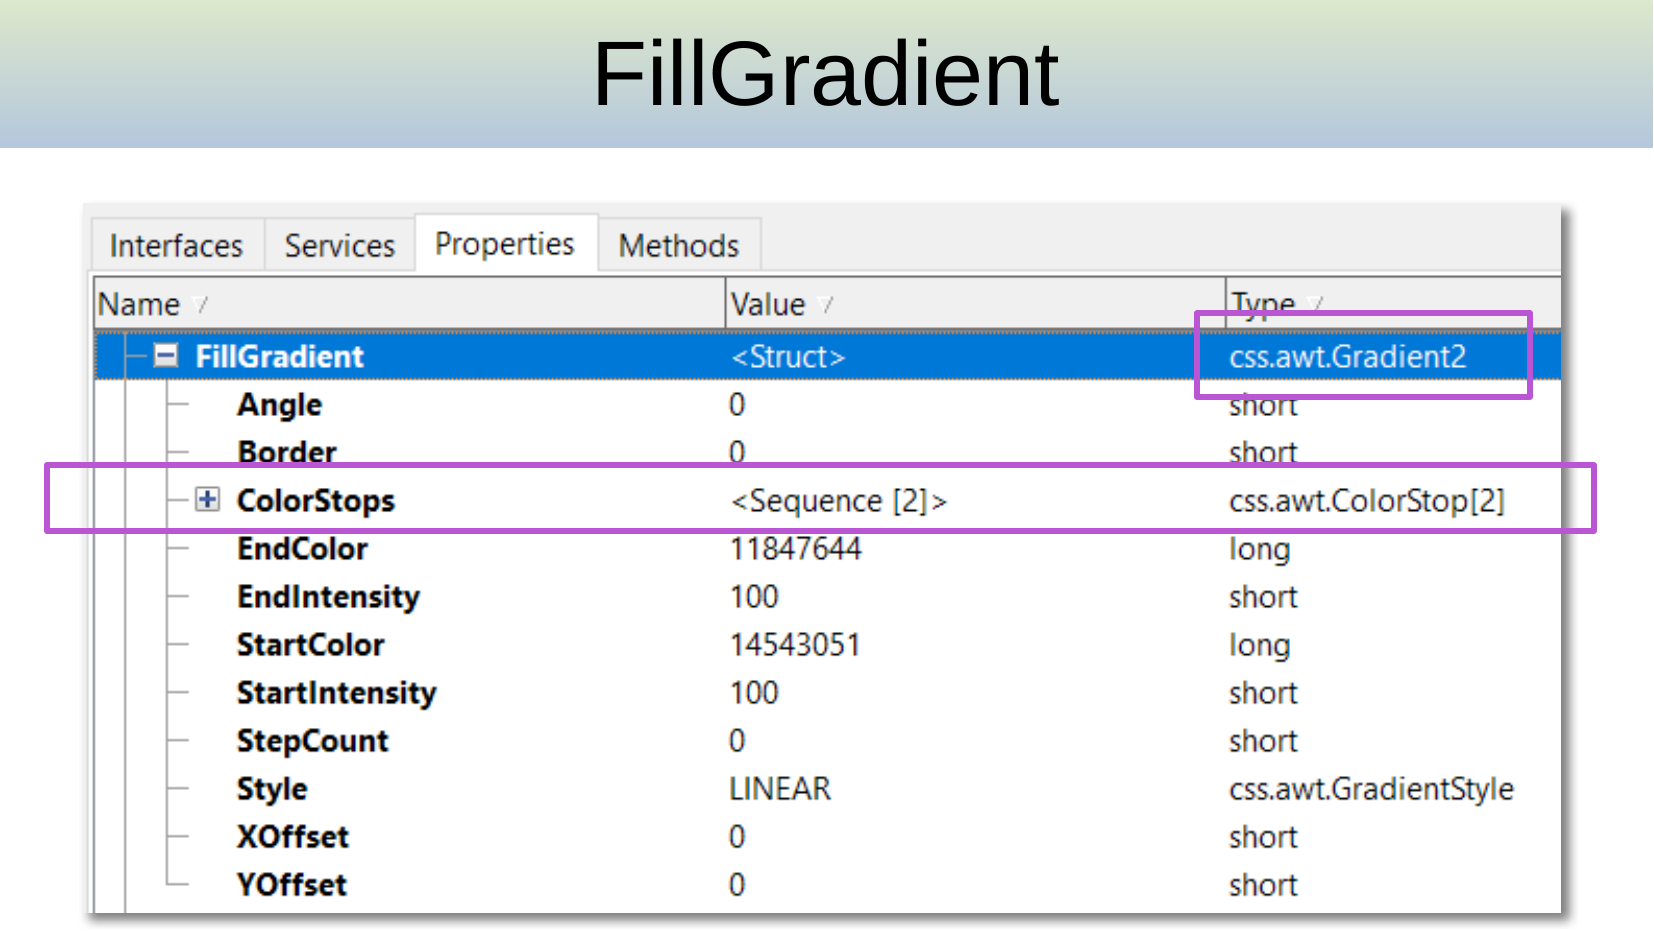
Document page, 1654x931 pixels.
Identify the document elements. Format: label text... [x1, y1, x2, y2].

picture [83, 534, 1561, 913]
picture [83, 203, 1561, 462]
title FillGradient [0, 0, 1653, 148]
picture [83, 468, 1561, 528]
